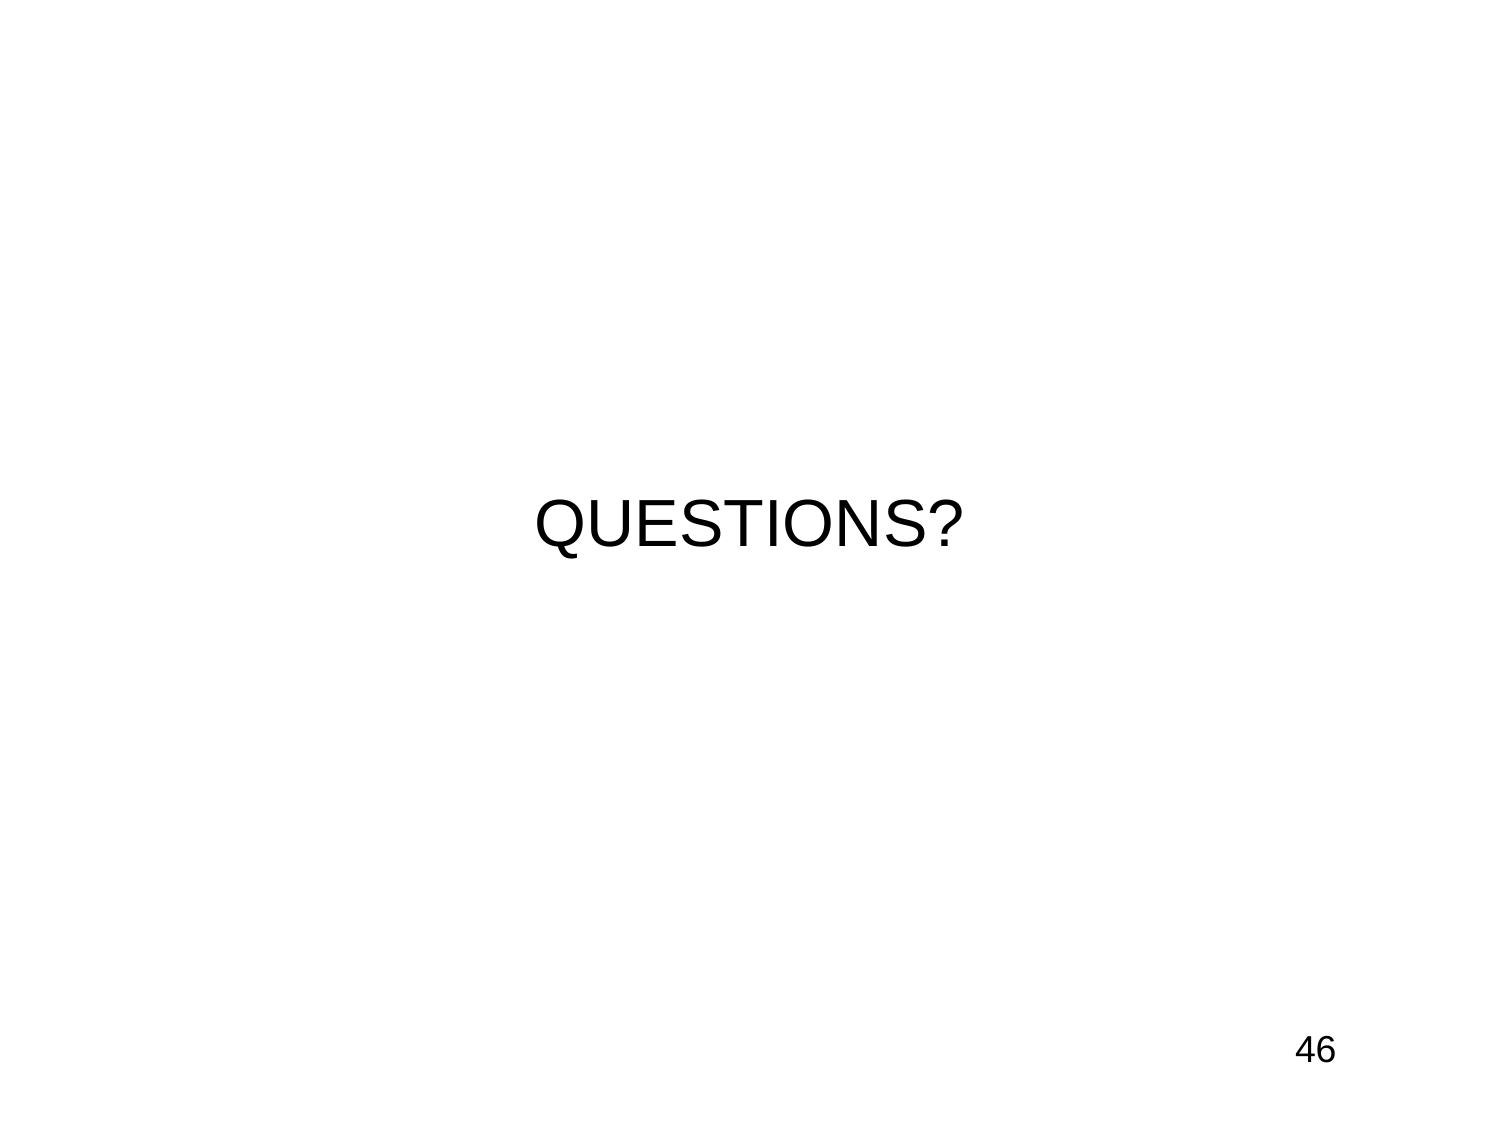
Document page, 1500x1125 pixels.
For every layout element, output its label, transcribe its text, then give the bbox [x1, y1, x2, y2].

subtitle QUESTIONS? [75, 3, 1425, 1037]
